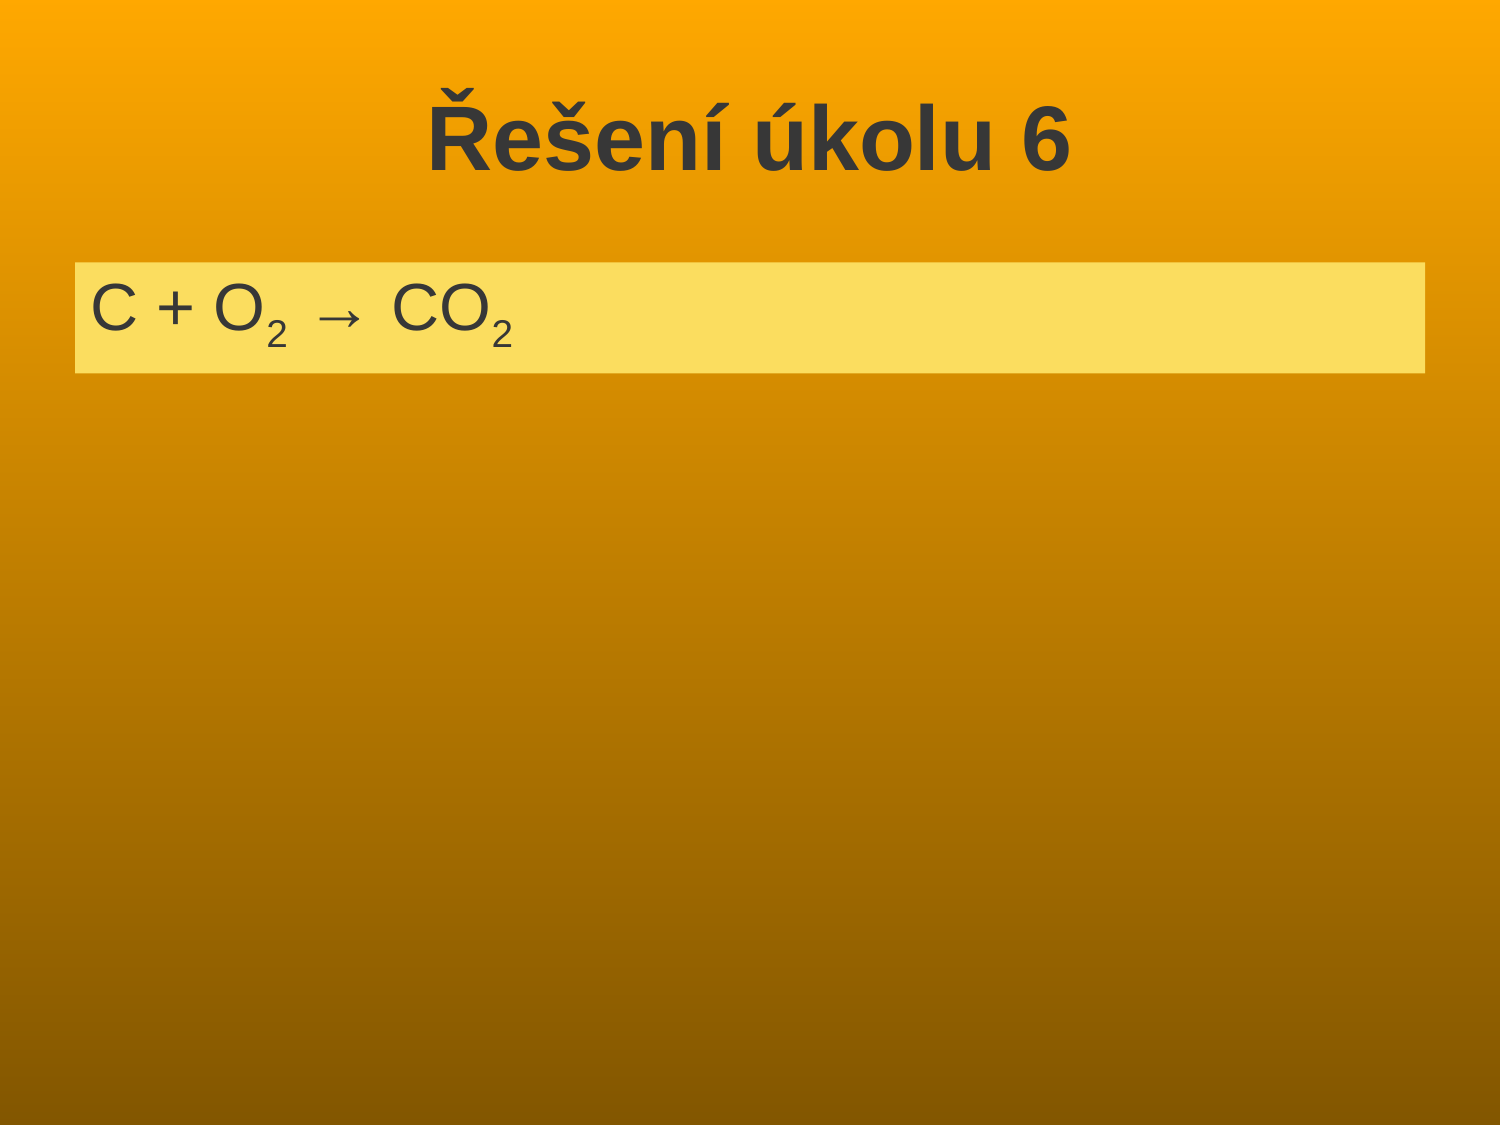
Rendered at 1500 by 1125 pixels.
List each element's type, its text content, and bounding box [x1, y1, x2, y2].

list C + O2 → CO2 [75, 262, 1426, 374]
title Řešení úkolu 6 [75, 45, 1426, 233]
